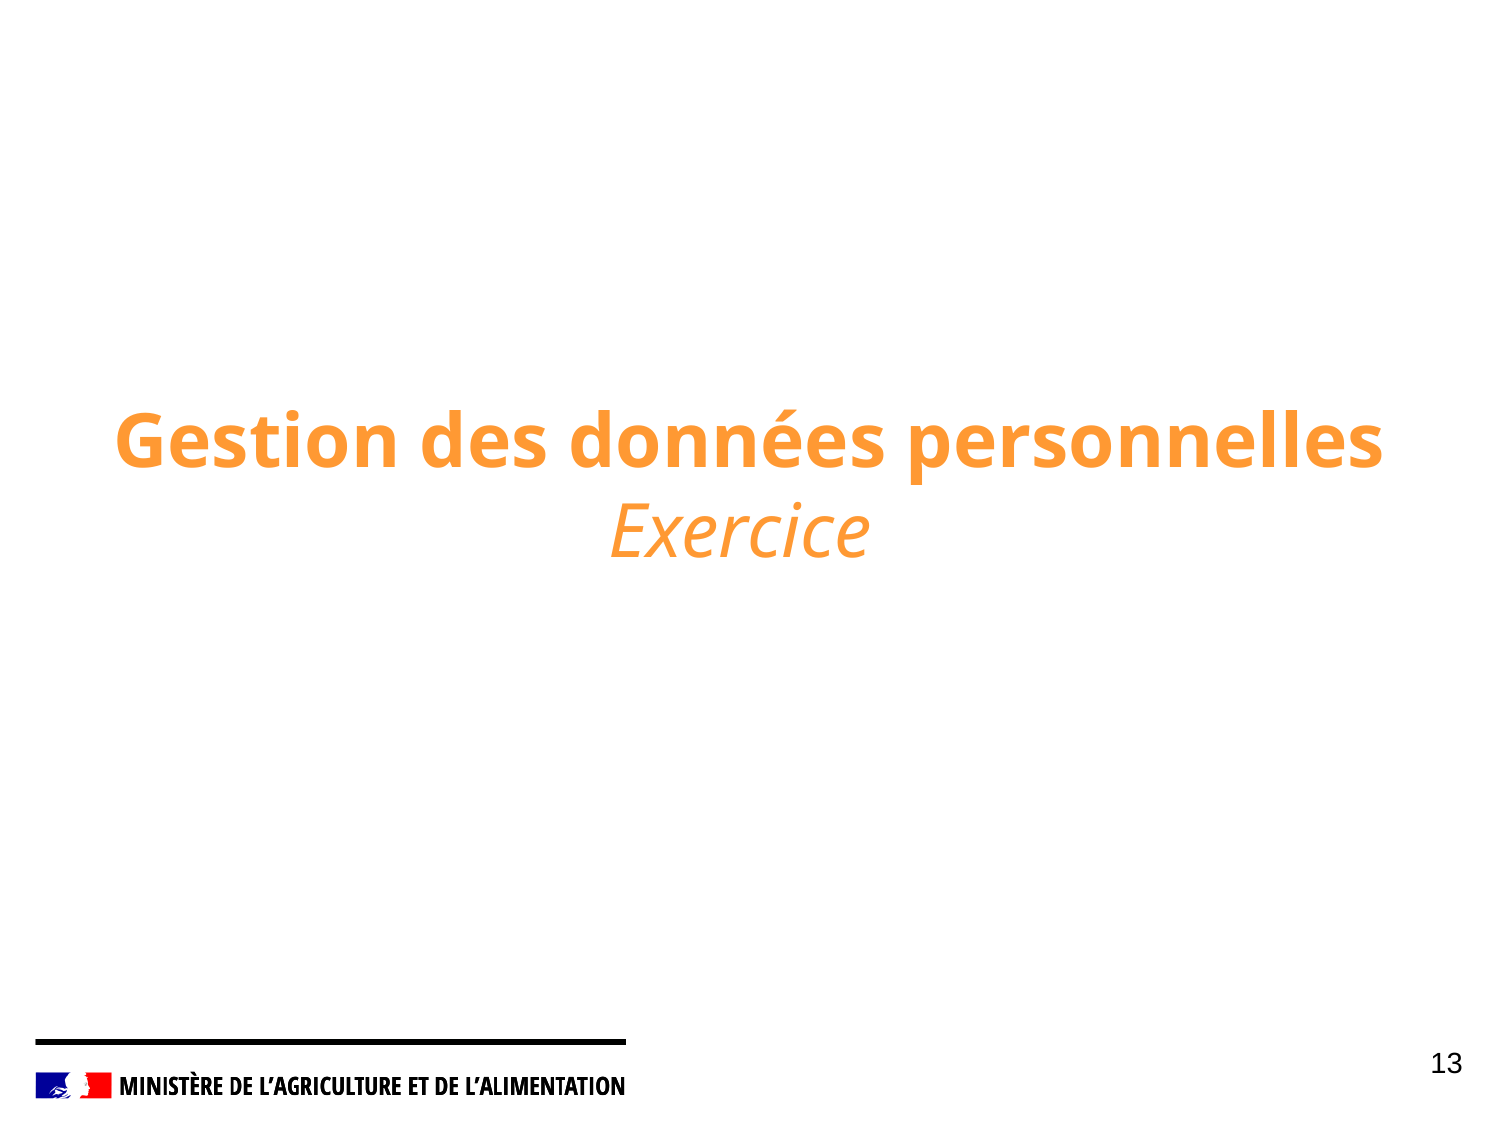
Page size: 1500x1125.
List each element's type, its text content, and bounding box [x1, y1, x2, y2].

text_box Gestion des données personnelles Exercice [41, 384, 1459, 691]
picture [35, 1039, 626, 1099]
